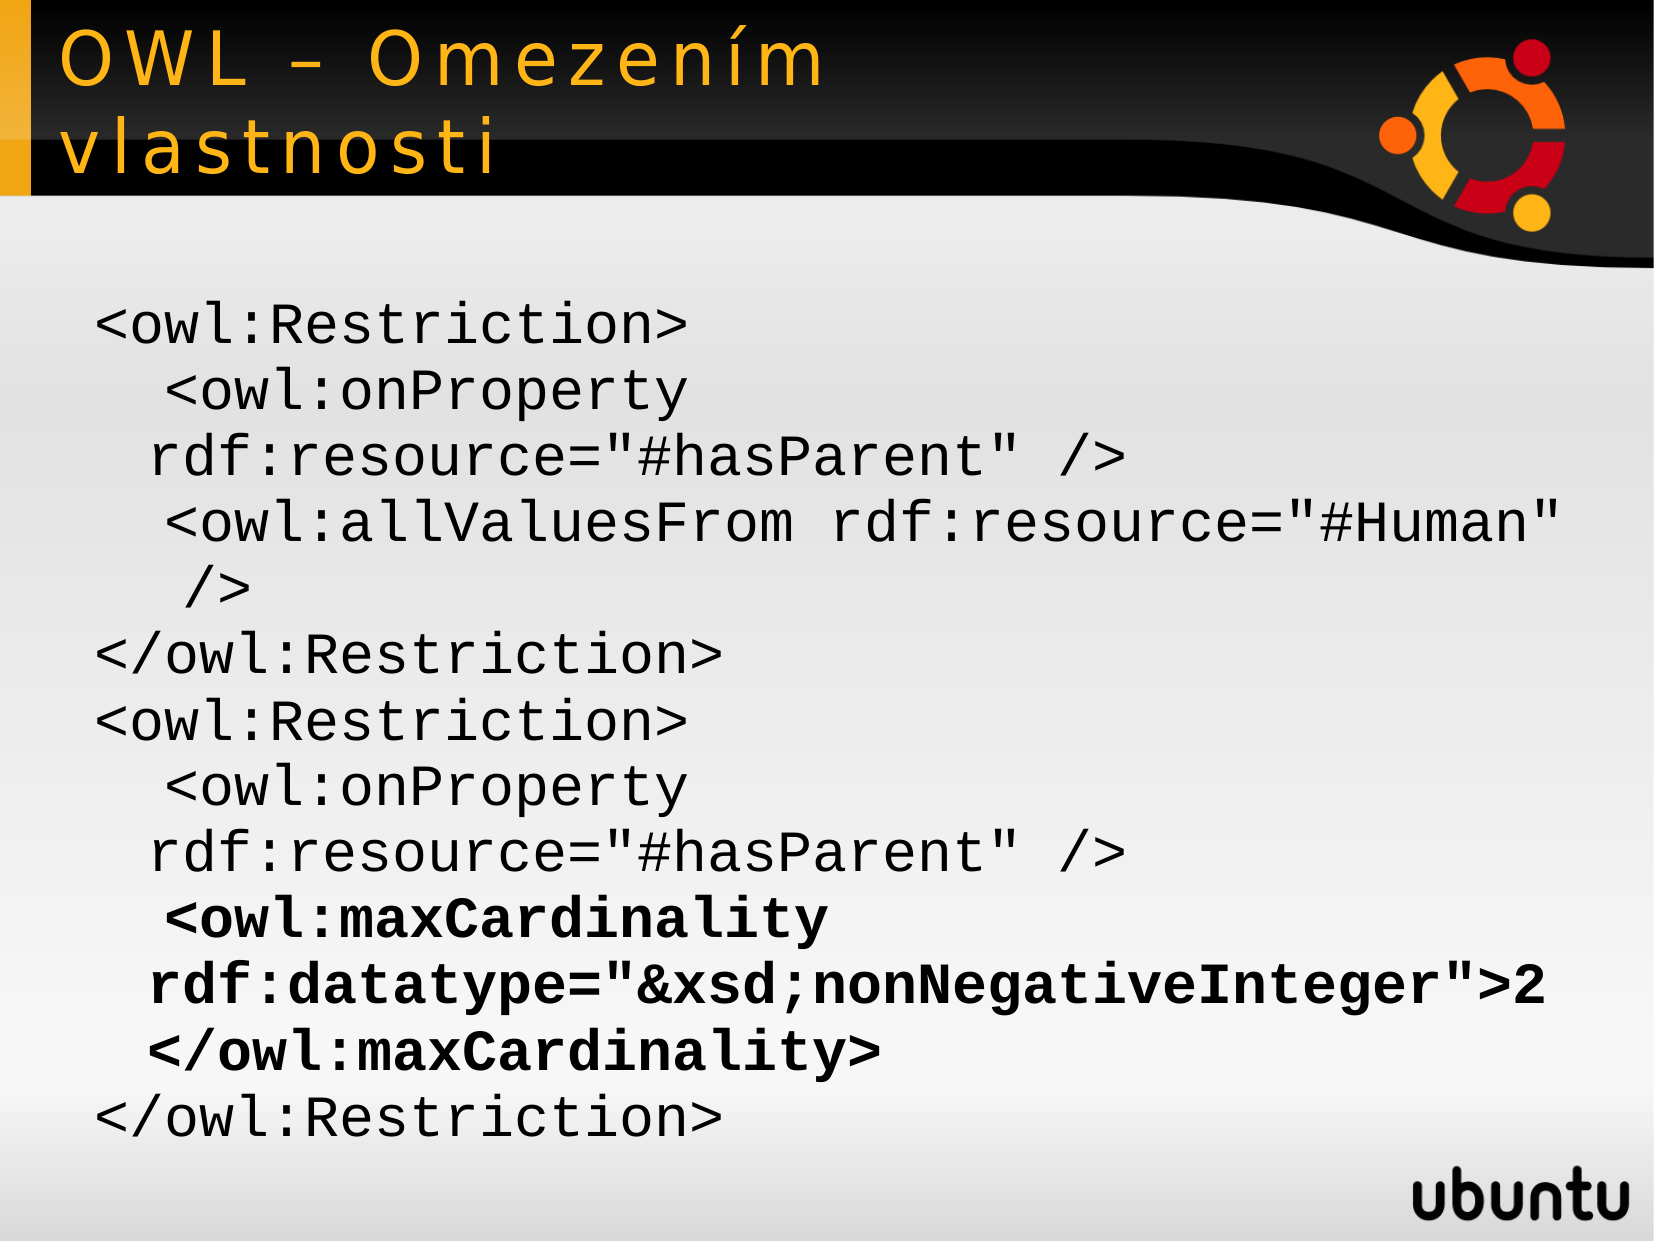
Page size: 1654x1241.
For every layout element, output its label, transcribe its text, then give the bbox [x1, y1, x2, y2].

list <owl:Restriction> <owl:onProperty rdf:resource="#hasParent" /> <owl:allValuesFrom rdf:resource="#Human" /> </owl:Restriction> <owl:Restriction> <owl:onProperty rdf:resource="#hasParent" /> <owl:maxCardinality rdf:datatype="&xsd;nonNegativeInteger">2</owl:maxCardinality> </owl:Restriction> [76, 295, 1565, 1154]
picture [0, 0, 1654, 1241]
title OWL – Omezením vlastnosti [59, 16, 1270, 191]
